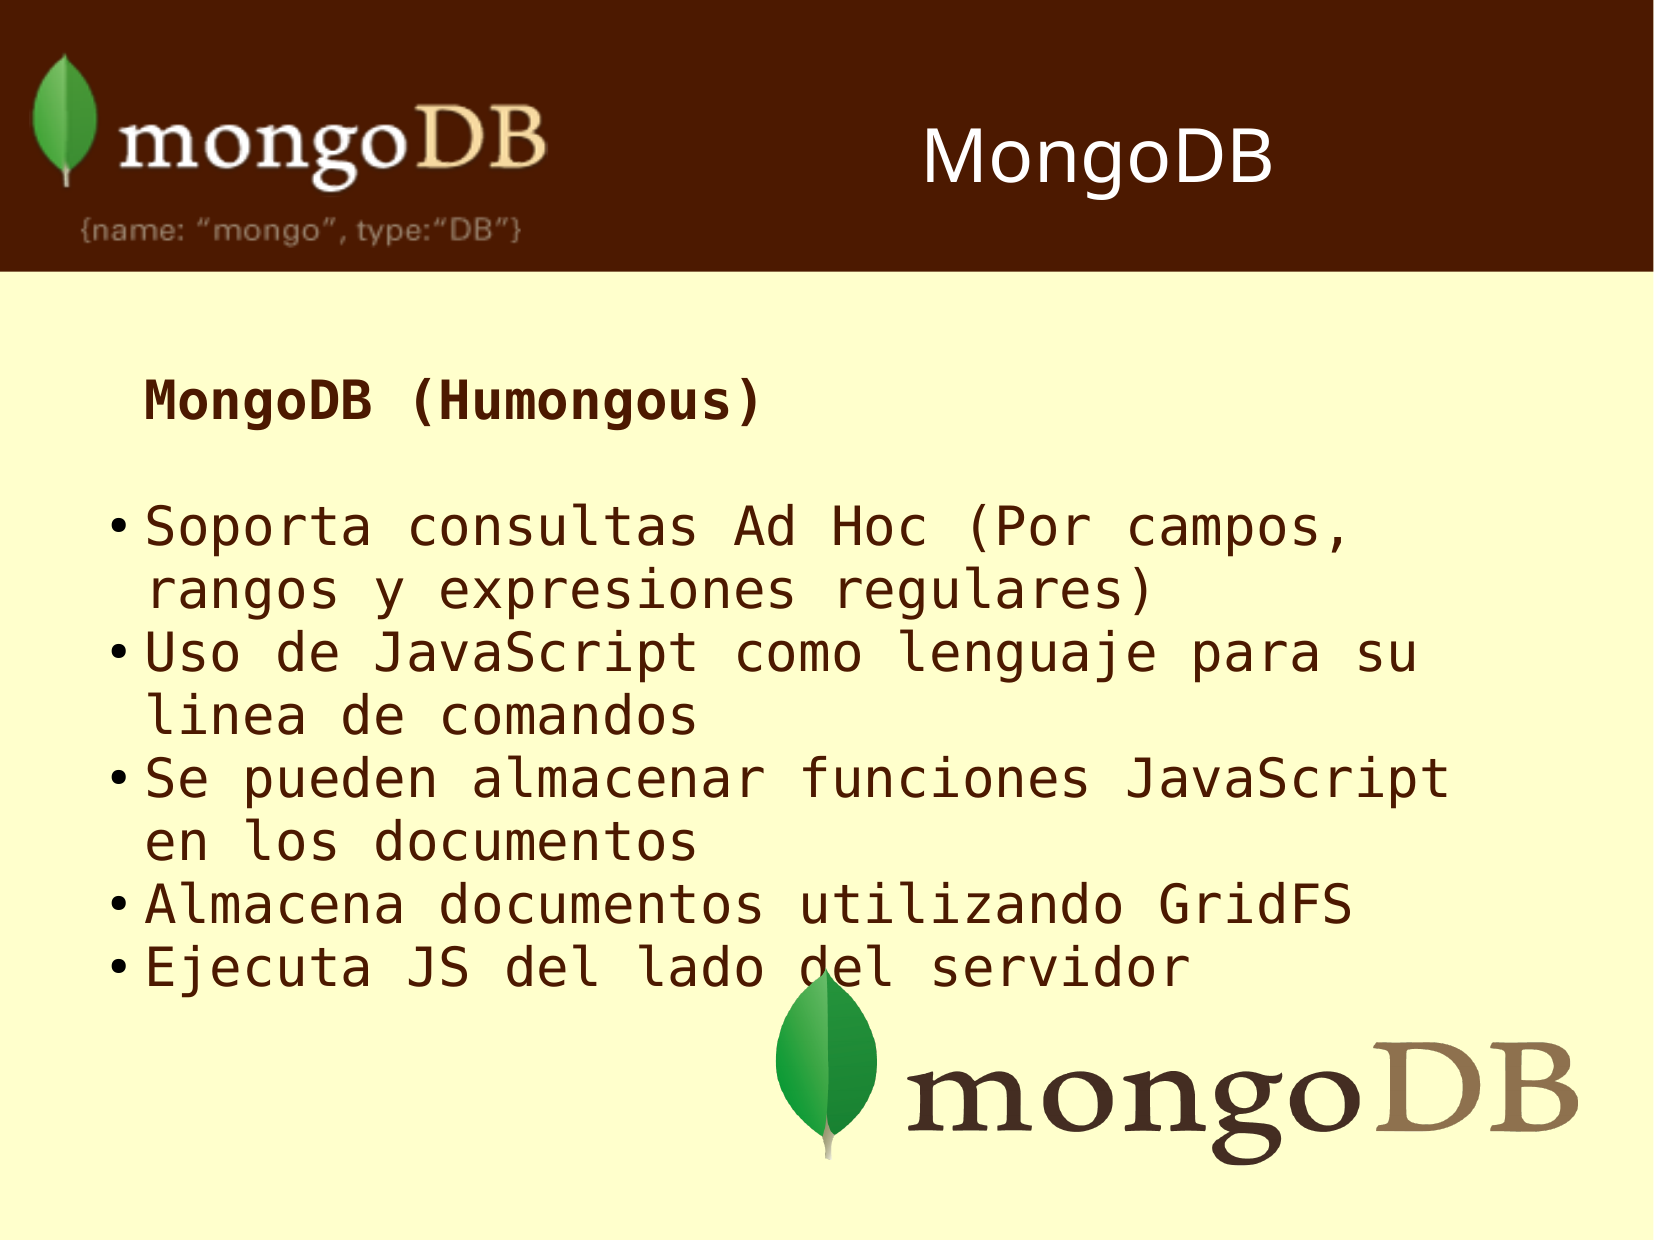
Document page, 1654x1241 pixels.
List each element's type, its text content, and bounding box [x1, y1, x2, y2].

text_box [0, 0, 1654, 272]
title MongoDB [625, 49, 1571, 257]
text_box MongoDB (Humongous) Soporta consultas Ad Hoc (Por campos, rangos y expresiones regulares) Uso de JavaScript como lenguaje para su linea de comandos Se pueden almacenar funciones JavaScript en los documentos Almacena documentos utilizando GridFS Ejecuta JS del lado del servidor [94, 361, 1489, 1070]
picture [744, 944, 1607, 1189]
picture [23, 47, 558, 255]
